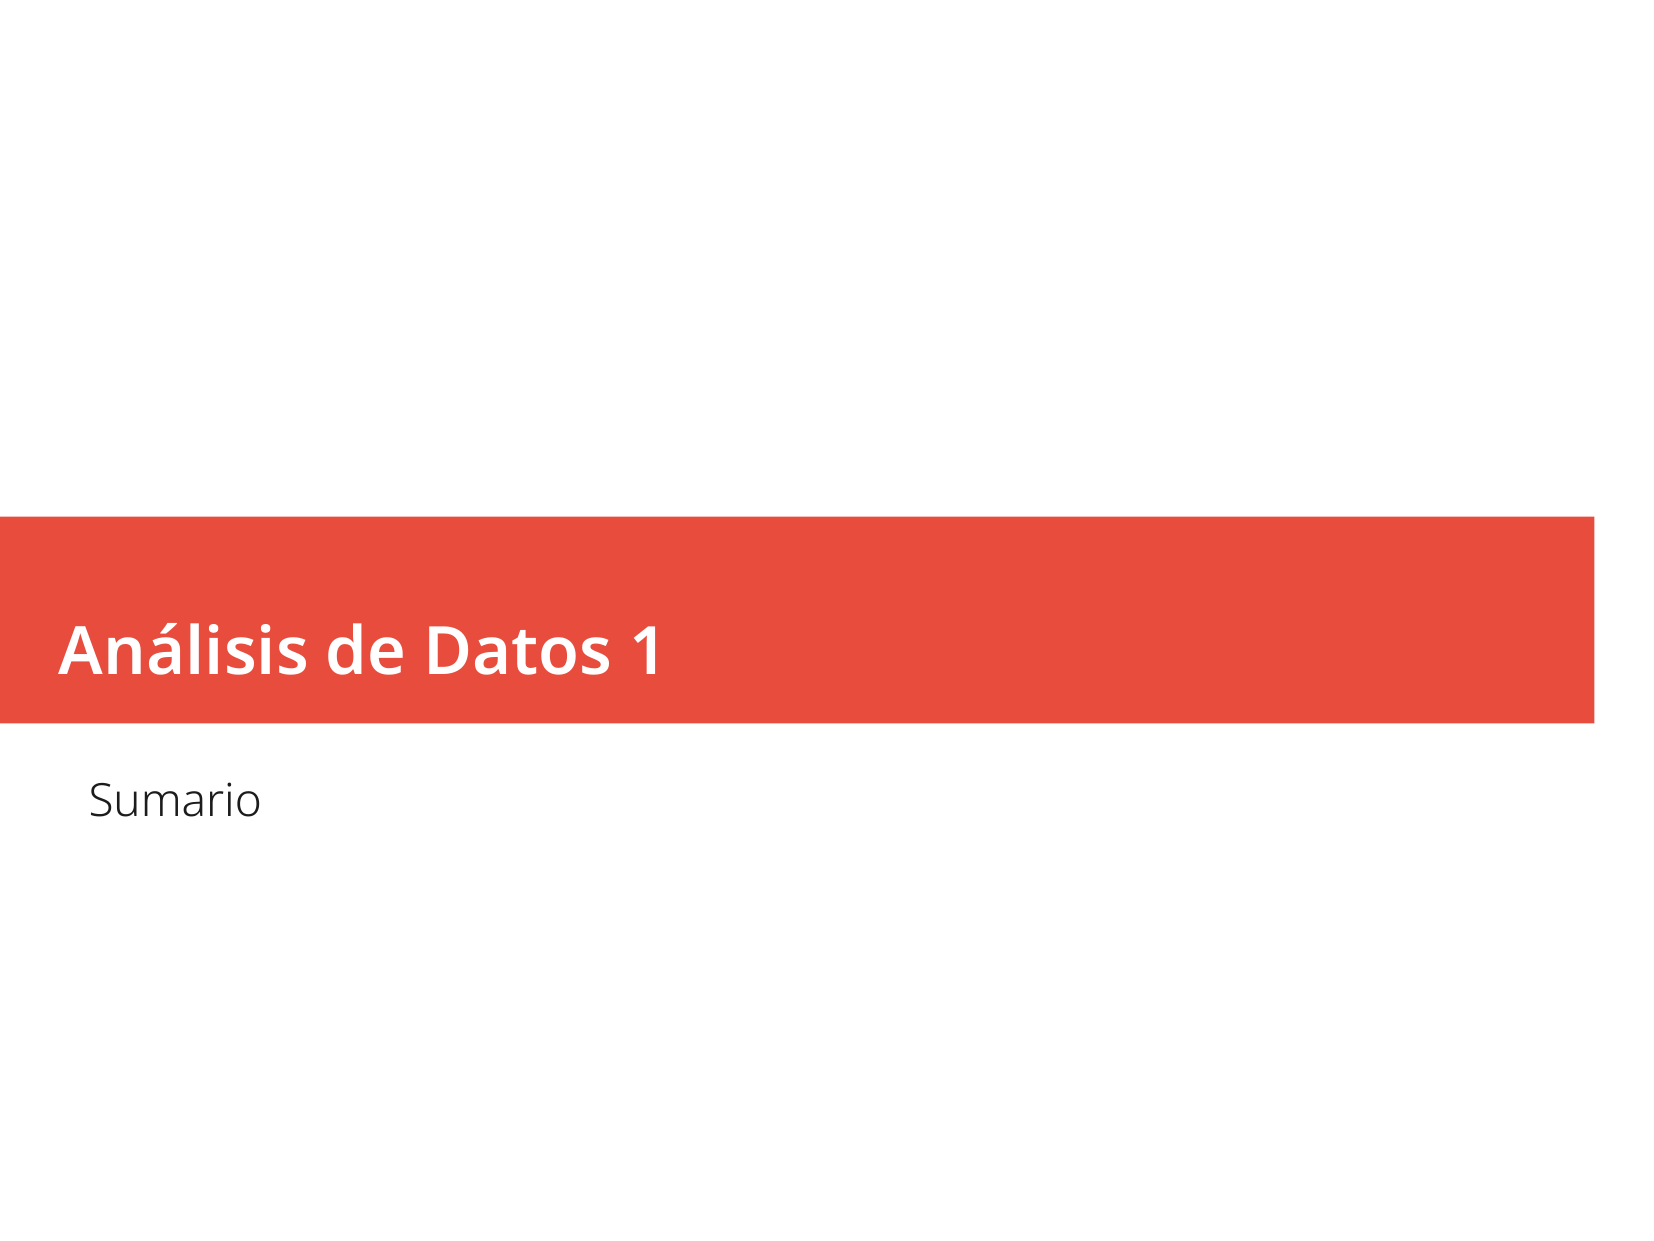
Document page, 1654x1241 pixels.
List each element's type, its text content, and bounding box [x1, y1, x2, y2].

subtitle Sumario [88, 767, 1595, 1182]
title Análisis de Datos 1 [59, 546, 1595, 694]
